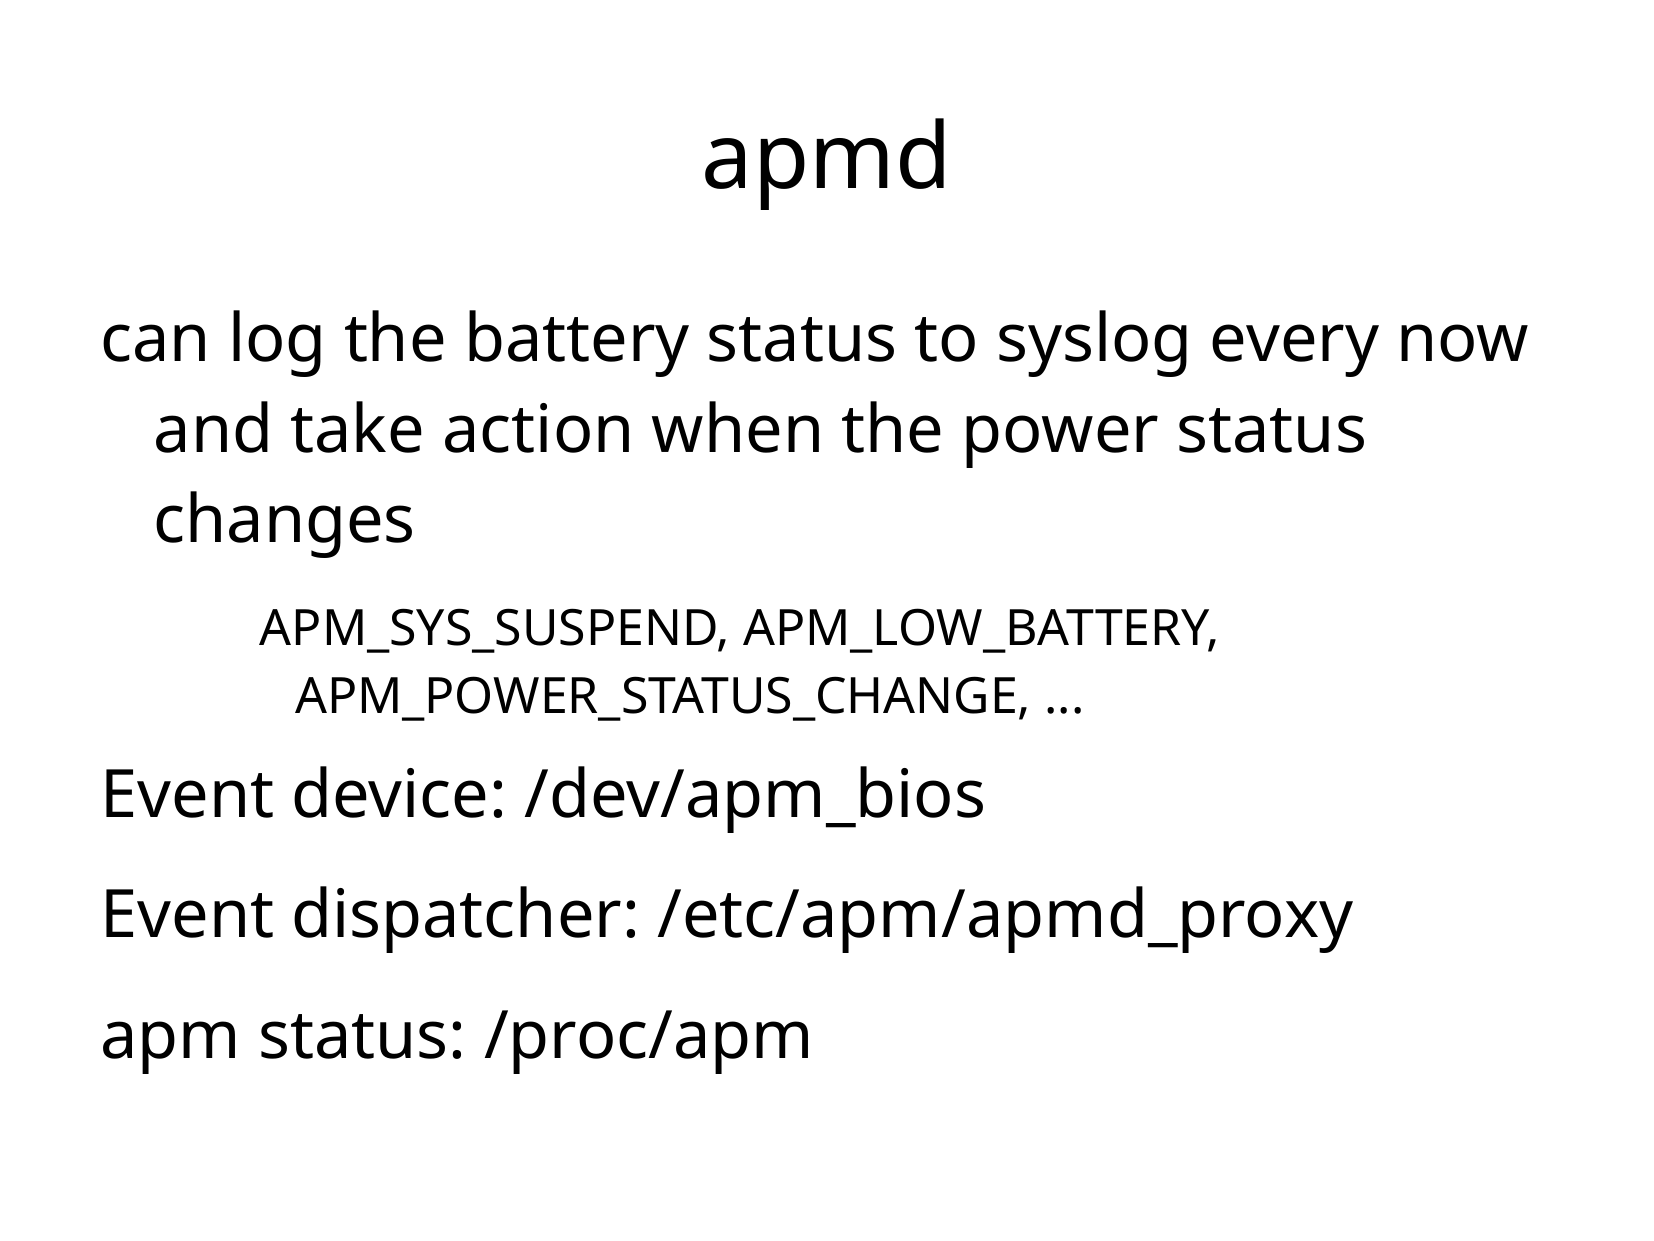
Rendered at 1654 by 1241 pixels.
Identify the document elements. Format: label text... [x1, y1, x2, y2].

list can log the battery status to syslog every now and take action when the power status changes APM_SYS_SUSPEND, APM_LOW_BATTERY, APM_POWER_STATUS_CHANGE, ... Event device: /dev/apm_bios Event dispatcher: /etc/apm/apmd_proxy apm status: /proc/apm [82, 290, 1571, 1094]
title apmd [82, 56, 1571, 250]
